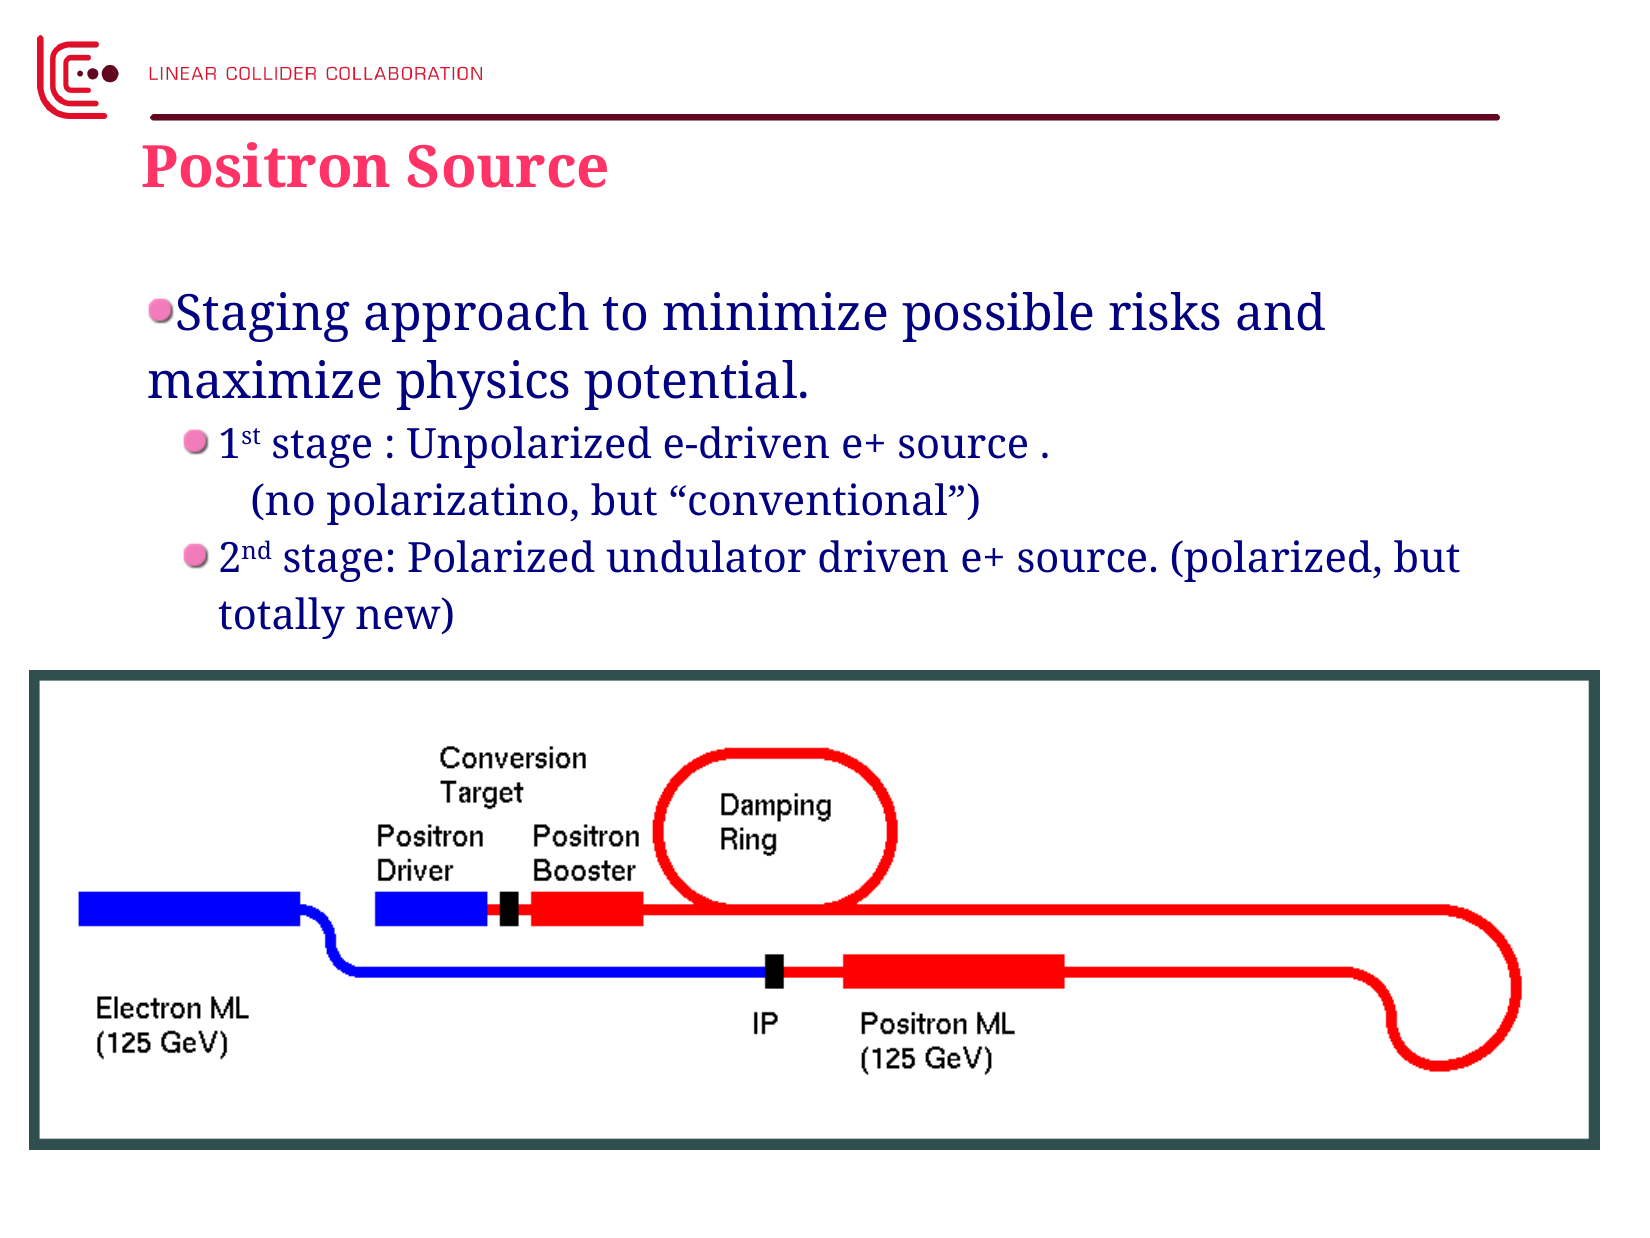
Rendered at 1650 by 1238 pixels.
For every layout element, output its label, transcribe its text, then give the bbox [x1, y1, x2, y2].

title Positron Source [141, 47, 1527, 283]
picture [29, 670, 1600, 1150]
subtitle Staging approach to minimize possible risks and maximize physics potential. 1st stage : Unpolarized e-driven e+ source . (no polarizatino, but “conventional”) 2nd stage: Polarized undulator driven e+ source. (polarized, but totally new) [147, 165, 1533, 670]
picture [37, 35, 482, 119]
